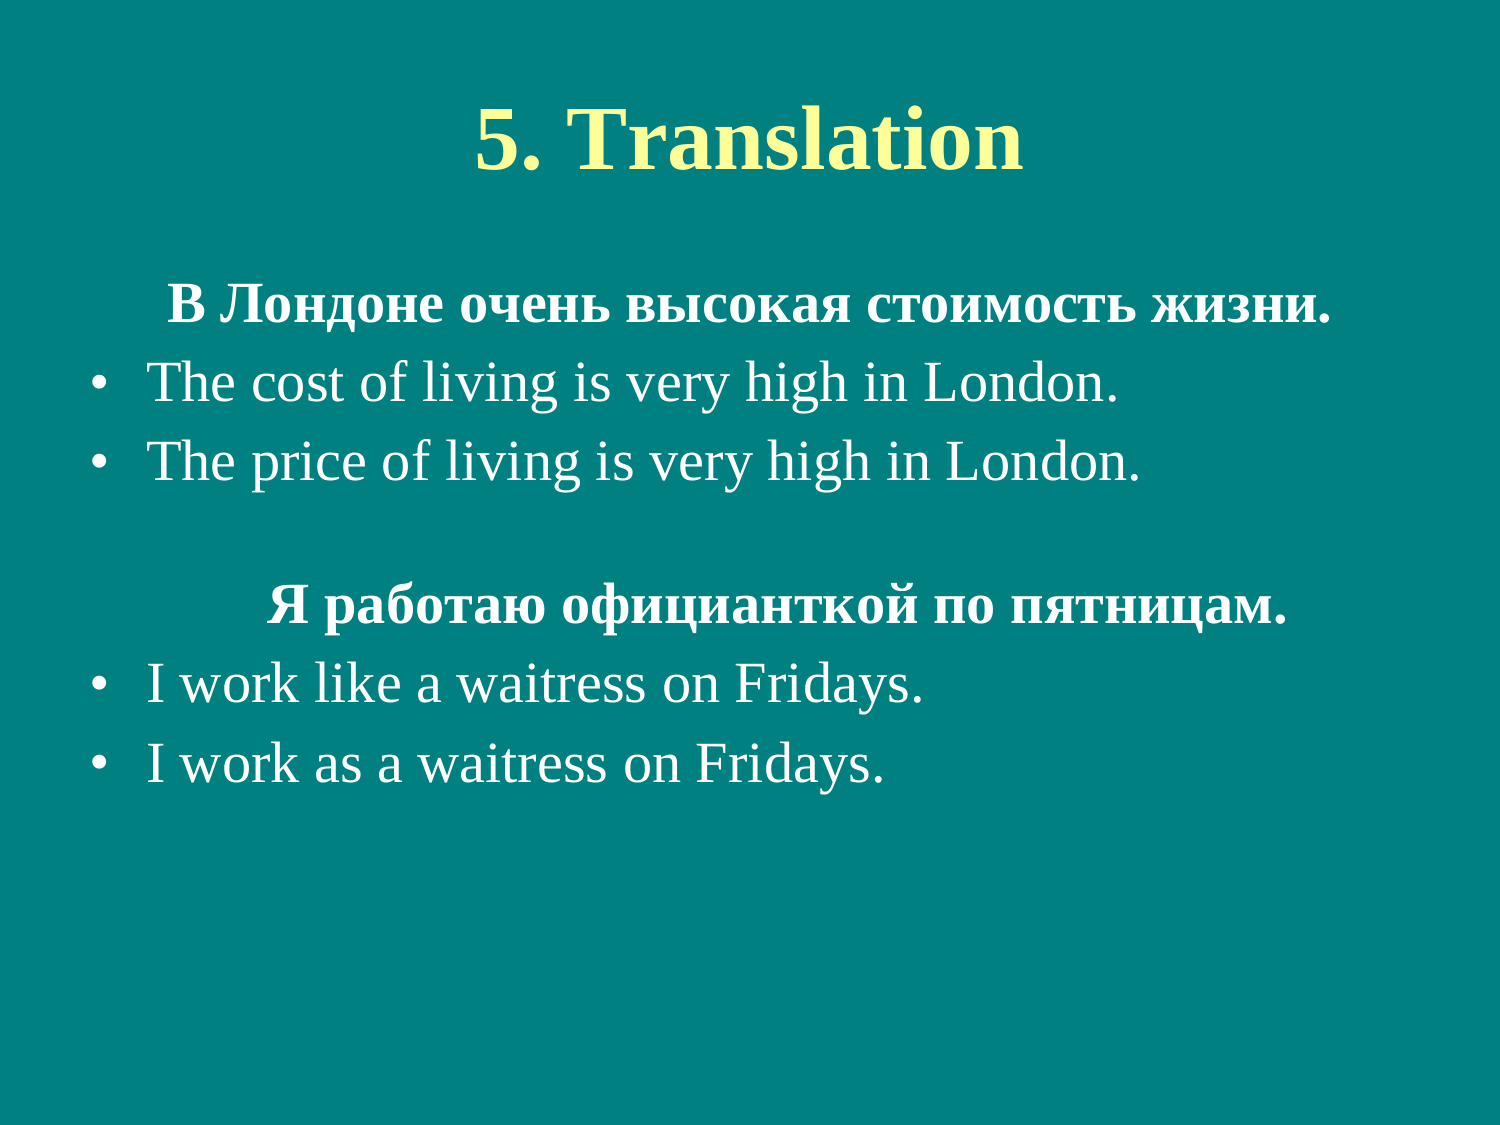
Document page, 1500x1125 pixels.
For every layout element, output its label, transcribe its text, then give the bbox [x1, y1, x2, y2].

list В Лондоне очень высокая стоимость жизни. The cost of living is very high in London. The price of living is very high in London. Я работаю официанткой по пятницам. I work like a waitress on Fridays. I work as a waitress on Fridays. [75, 262, 1426, 1005]
title 5. Translation [75, 45, 1426, 233]
